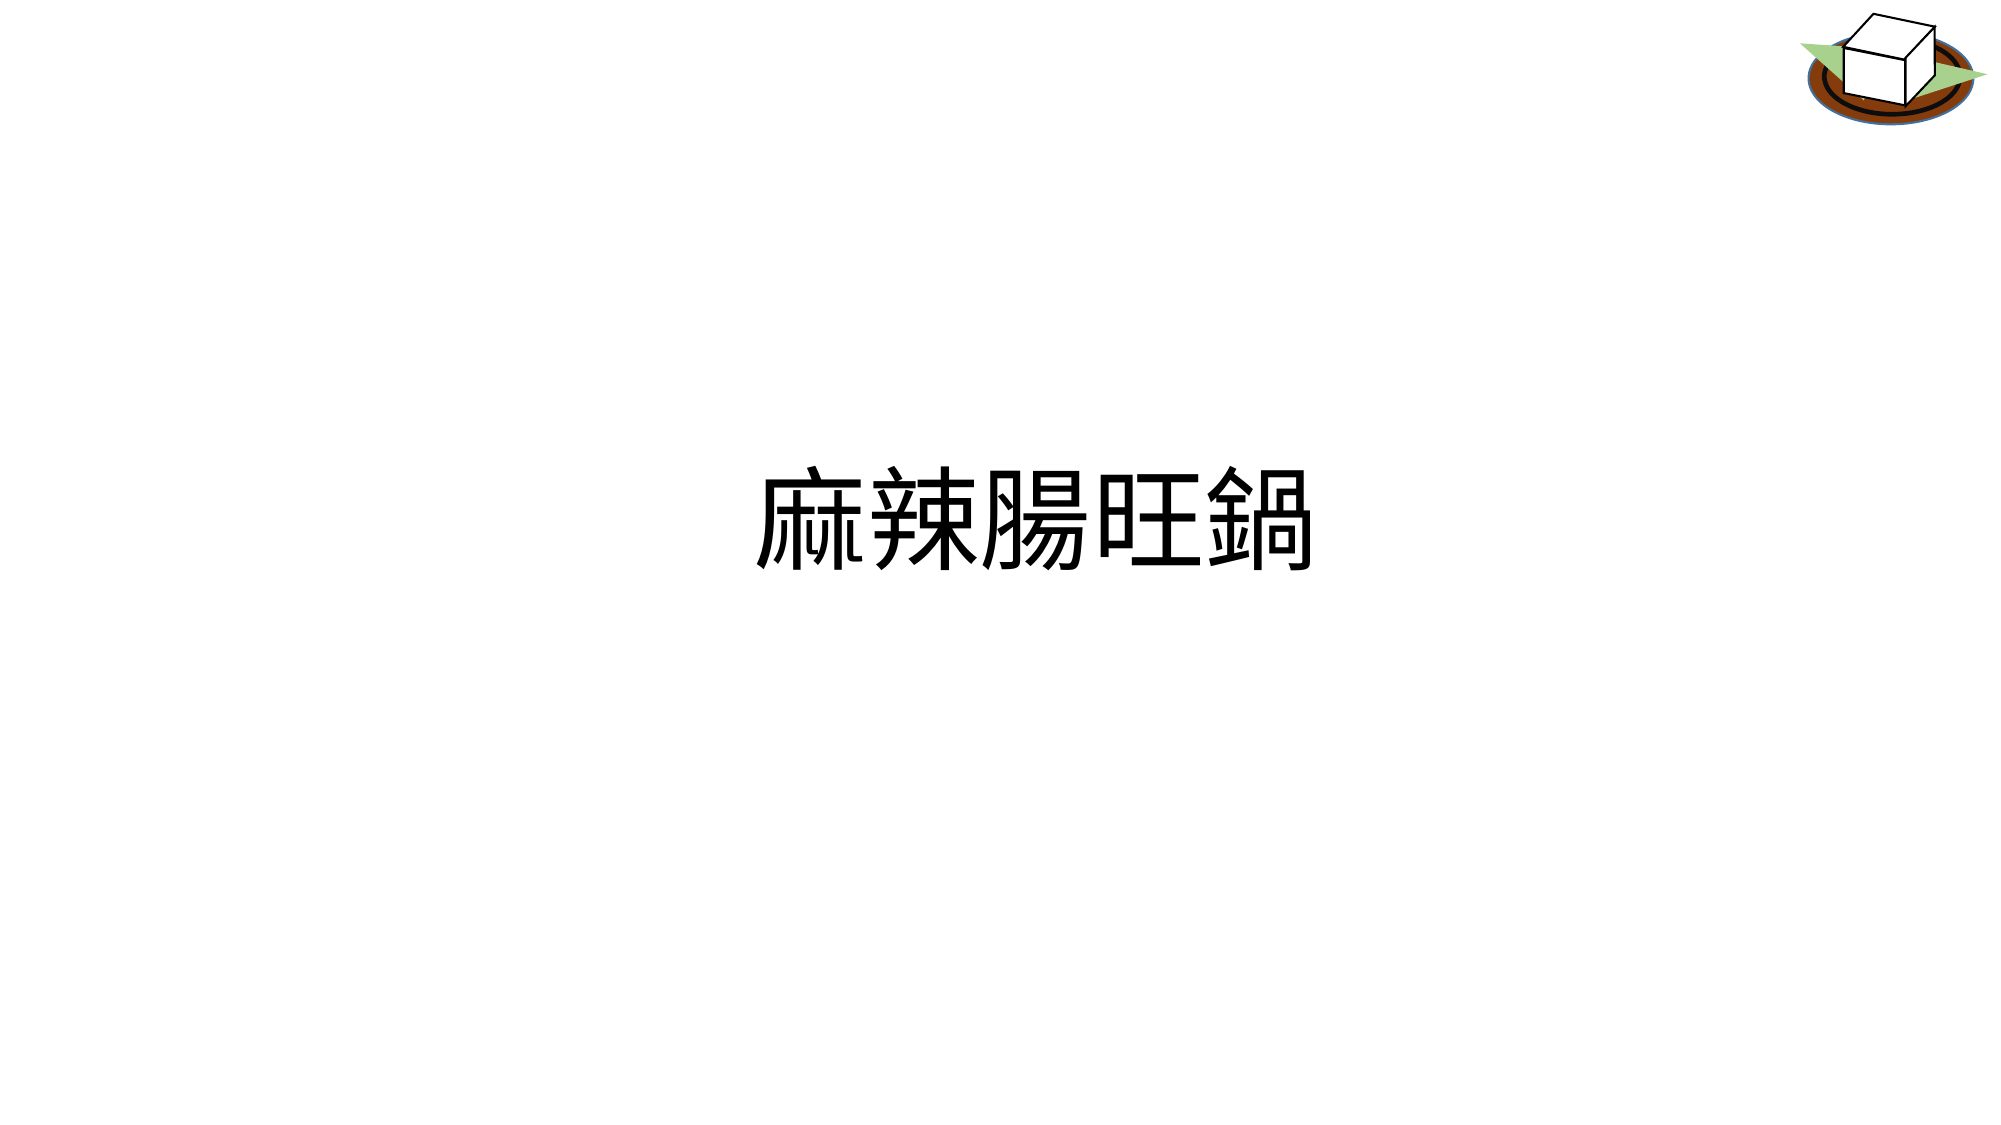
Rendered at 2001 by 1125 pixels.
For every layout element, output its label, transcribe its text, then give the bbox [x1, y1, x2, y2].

text_box 麻辣腸旺鍋 [612, 441, 1460, 593]
text_box [1800, 13, 1988, 125]
